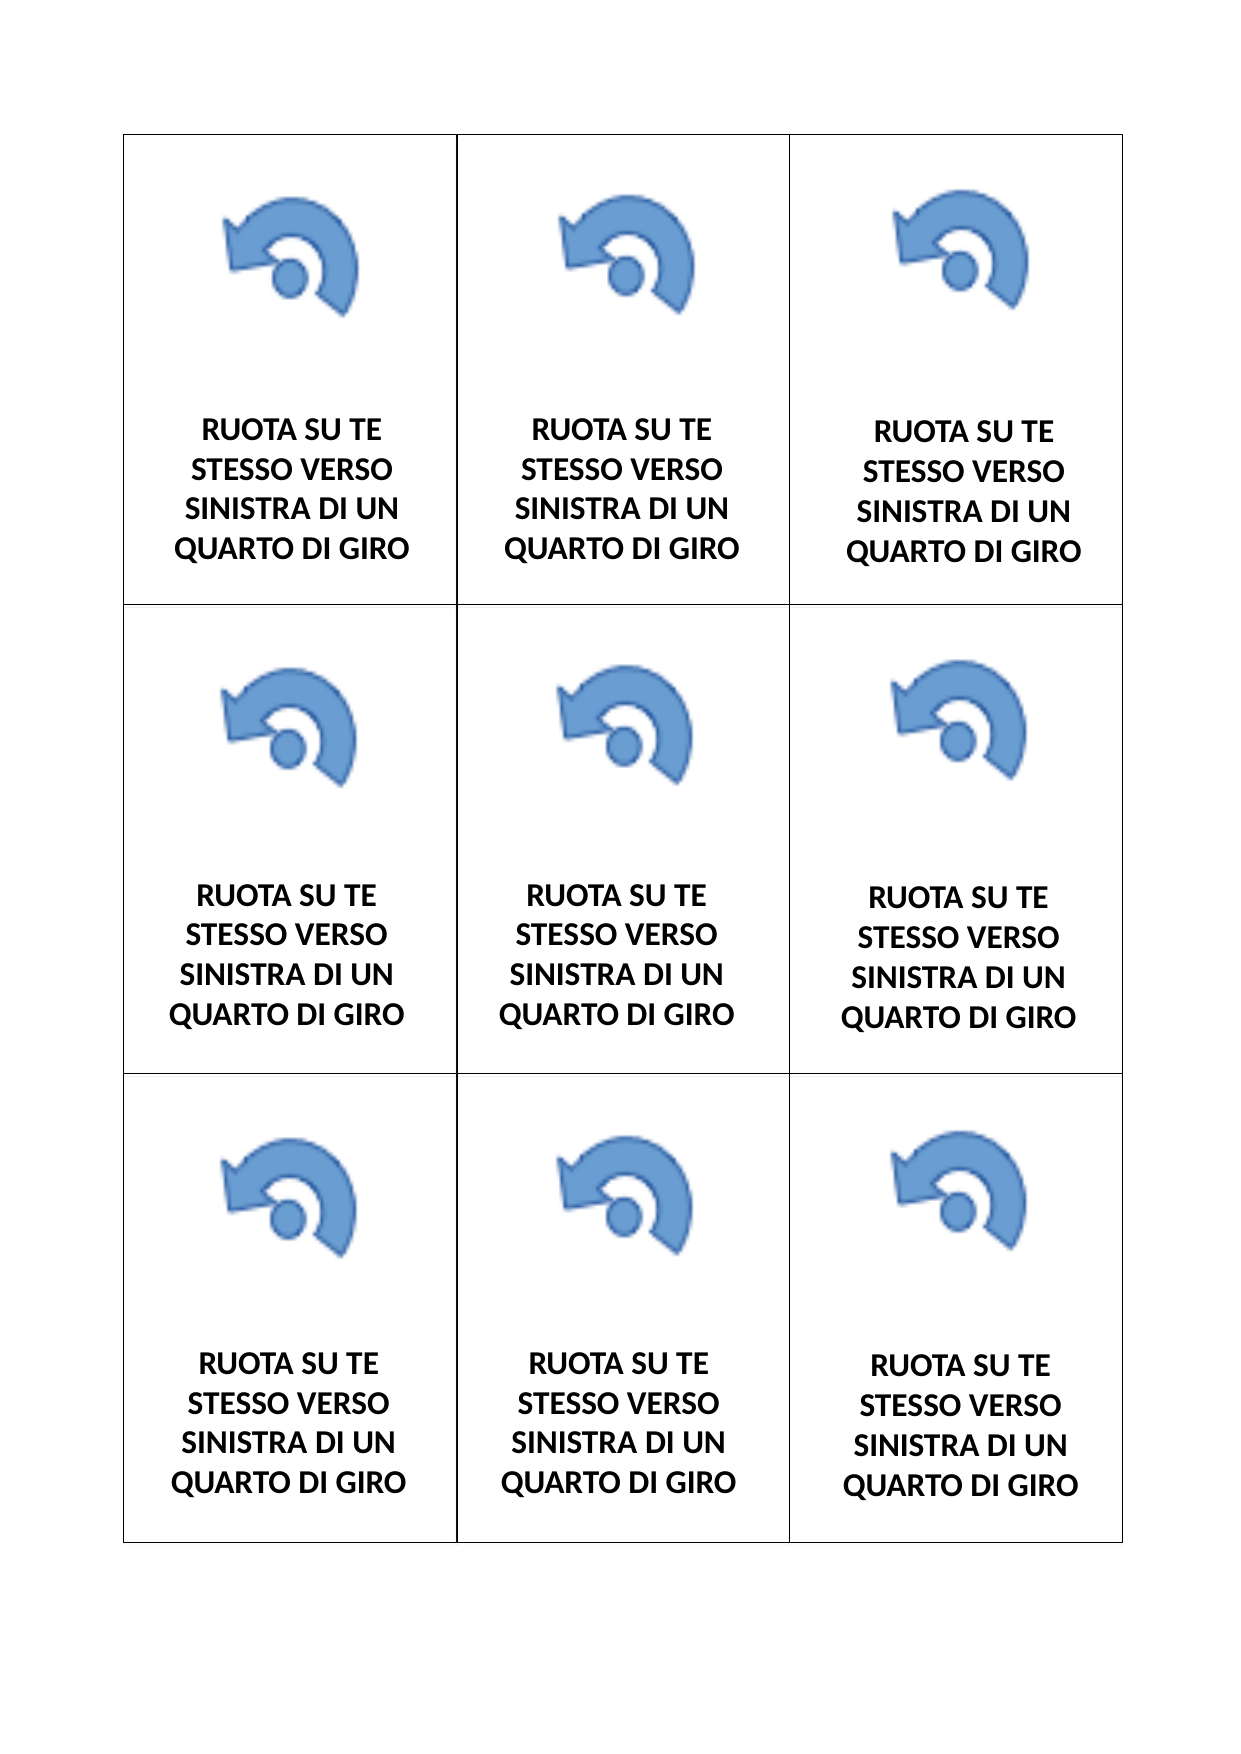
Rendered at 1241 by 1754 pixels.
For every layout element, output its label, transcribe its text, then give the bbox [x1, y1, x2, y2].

picture [136, 1089, 440, 1346]
picture [474, 146, 778, 403]
picture [472, 616, 776, 873]
picture [136, 619, 440, 875]
picture [806, 1082, 1110, 1339]
text_box RUOTA SU TE STESSO VERSO SINISTRA DI UN QUARTO DI GIRO [800, 867, 1118, 1043]
text_box RUOTA SU TE STESSO VERSO SINISTRA DI UN QUARTO DI GIRO [130, 1333, 448, 1508]
picture [138, 148, 442, 405]
text_box RUOTA SU TE STESSO VERSO SINISTRA DI UN QUARTO DI GIRO [458, 865, 776, 1040]
picture [806, 611, 1110, 868]
text_box RUOTA SU TE STESSO VERSO SINISTRA DI UN QUARTO DI GIRO [463, 399, 781, 574]
picture [808, 141, 1112, 397]
text_box RUOTA SU TE STESSO VERSO SINISTRA DI UN QUARTO DI GIRO [460, 1333, 778, 1508]
text_box RUOTA SU TE STESSO VERSO SINISTRA DI UN QUARTO DI GIRO [128, 865, 446, 1040]
text_box RUOTA SU TE STESSO VERSO SINISTRA DI UN QUARTO DI GIRO [805, 401, 1123, 577]
text_box RUOTA SU TE STESSO VERSO SINISTRA DI UN QUARTO DI GIRO [133, 399, 451, 574]
picture [472, 1087, 776, 1343]
text_box RUOTA SU TE STESSO VERSO SINISTRA DI UN QUARTO DI GIRO [802, 1336, 1120, 1511]
